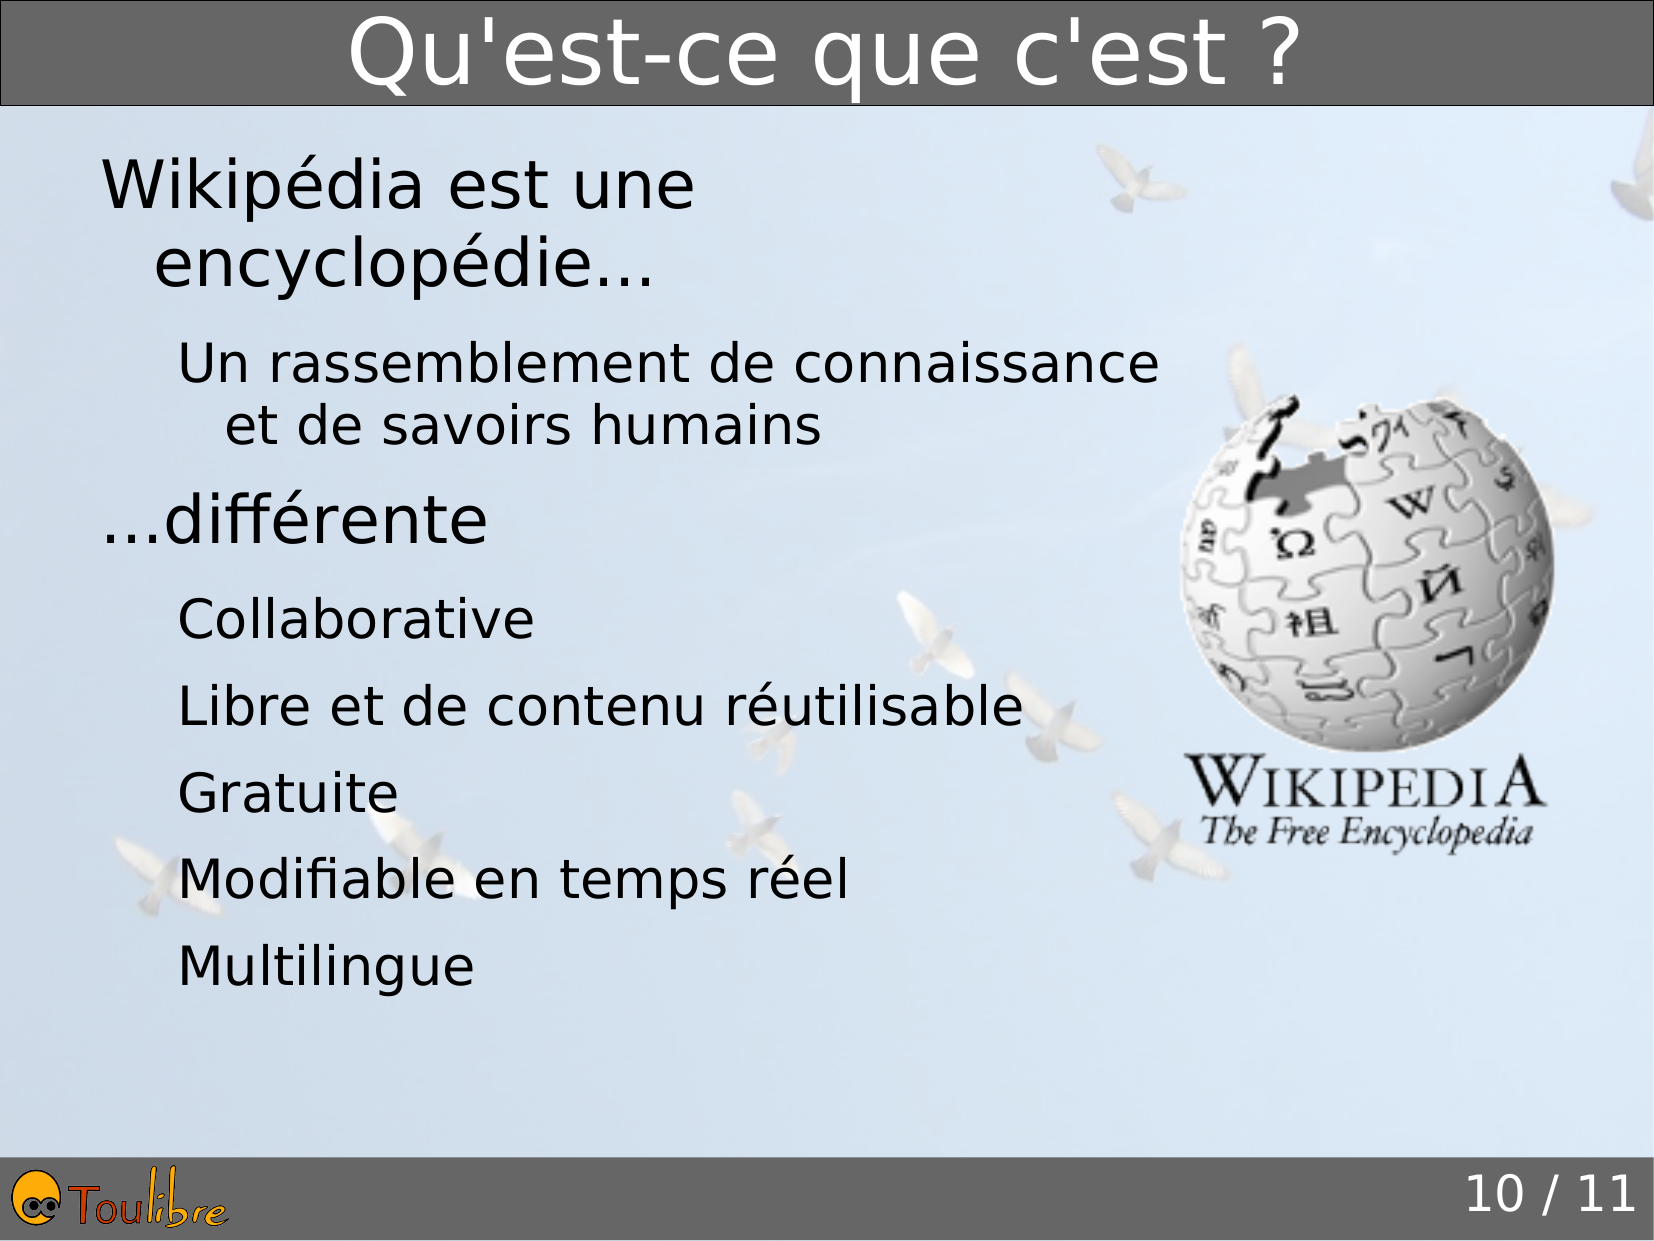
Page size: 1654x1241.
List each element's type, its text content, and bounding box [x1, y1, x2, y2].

picture [11, 1165, 229, 1228]
list Wikipédia est une encyclopédie... Un rassemblement de connaissance et de savoirs humains ...différente Collaborative Libre et de contenu réutilisable Gratuite Modifiable en temps réel Multilingue [82, 146, 1184, 1094]
title Qu'est-ce que c'est ? [0, 0, 1654, 107]
picture [1163, 392, 1574, 863]
